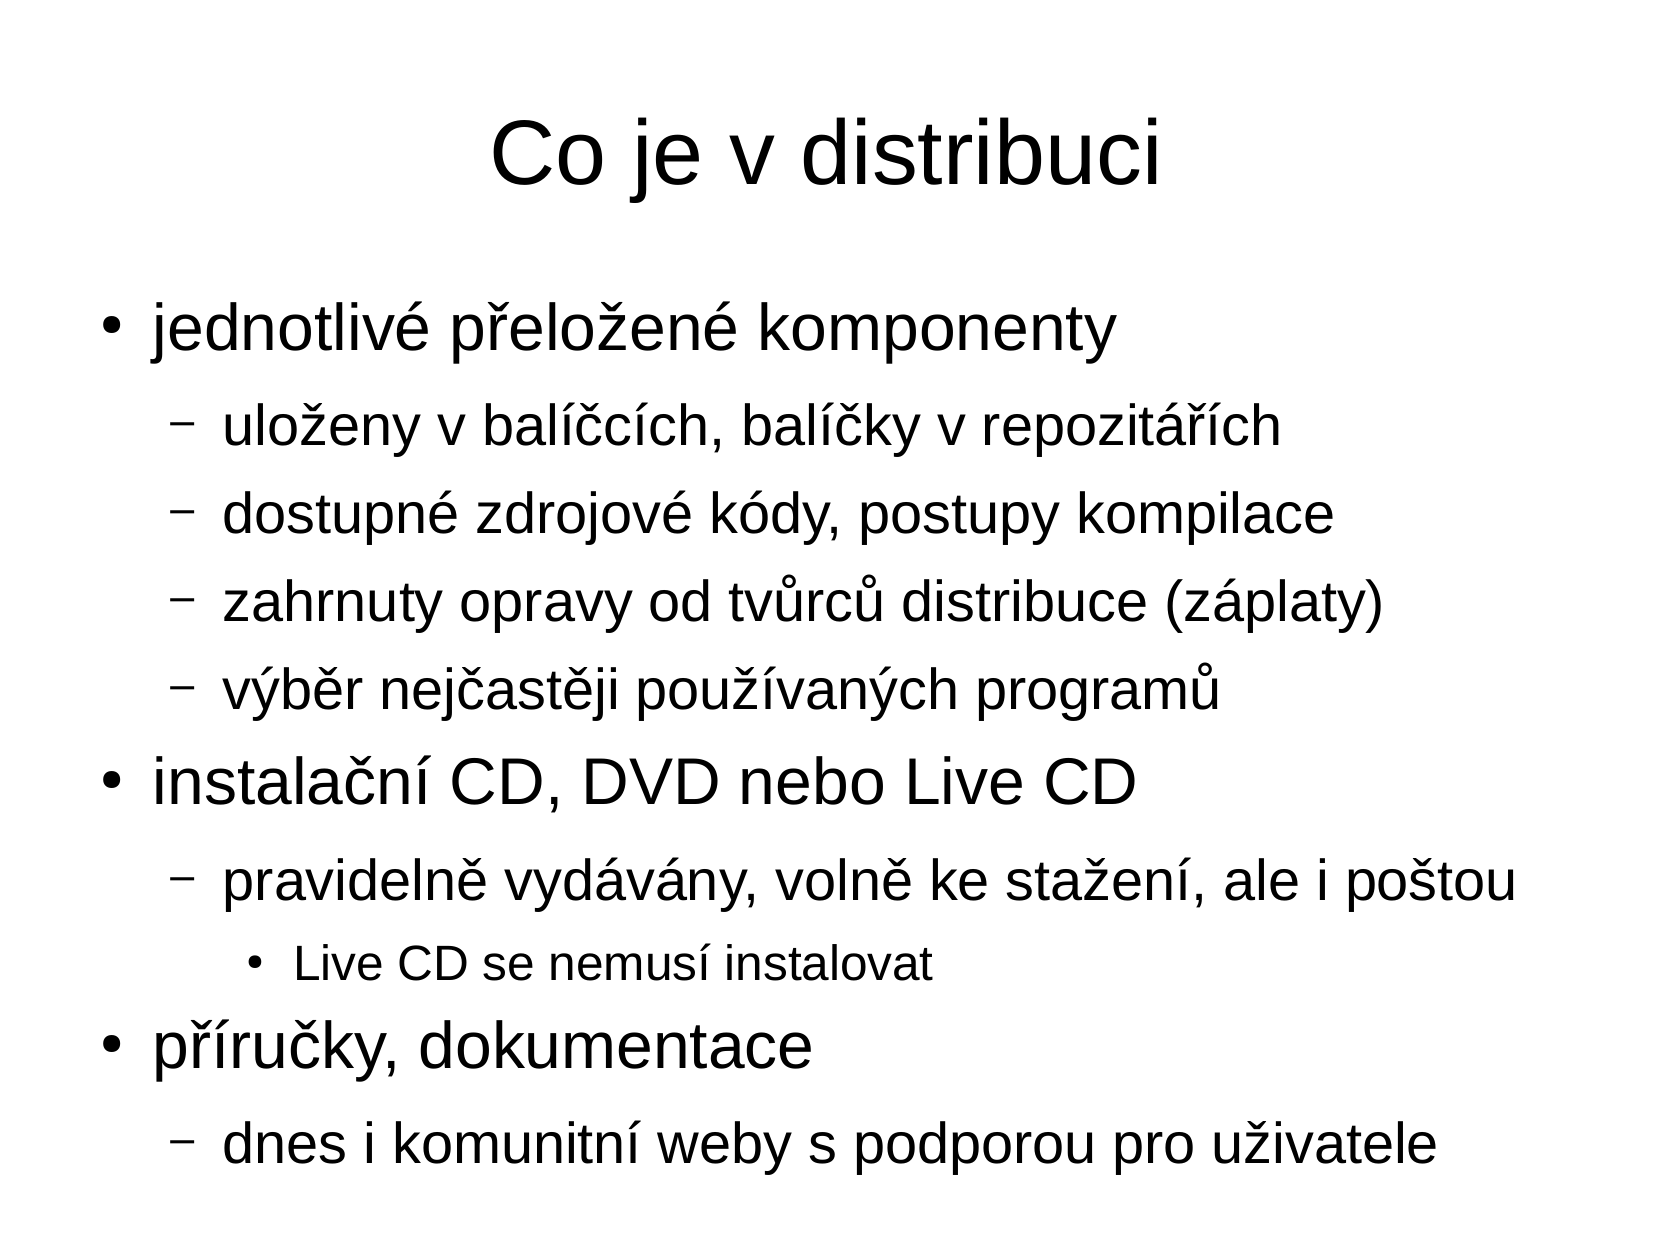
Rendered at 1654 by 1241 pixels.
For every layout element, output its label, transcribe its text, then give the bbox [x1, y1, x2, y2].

title Co je v distribuci [82, 56, 1571, 250]
list jednotlivé přeložené komponenty uloženy v balíčcích, balíčky v repozitářích dostupné zdrojové kódy, postupy kompilace zahrnuty opravy od tvůrců distribuce (záplaty) výběr nejčastěji používaných programů instalační CD, DVD nebo Live CD pravidelně vydávány, volně ke stažení, ale i poštou Live CD se nemusí instalovat příručky, dokumentace dnes i komunitní weby s podporou pro uživatele [82, 290, 1571, 1184]
